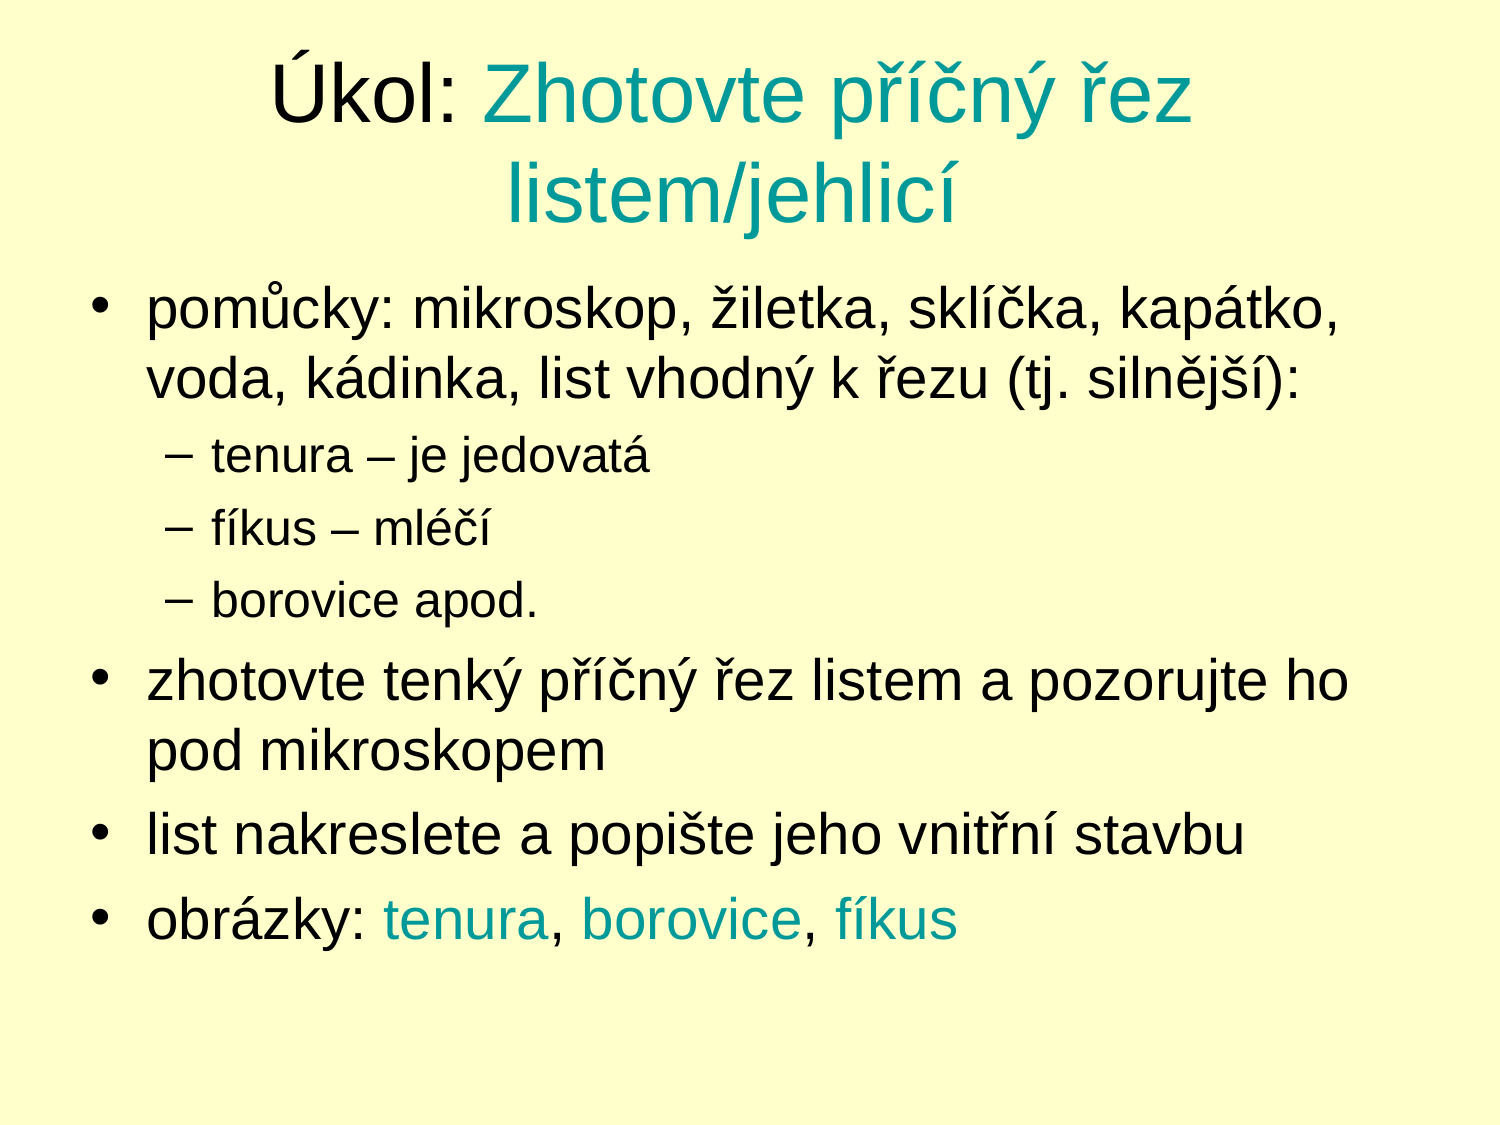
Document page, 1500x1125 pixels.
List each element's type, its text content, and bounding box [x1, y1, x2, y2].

title Úkol: Zhotovte příčný řez listem/jehlicí [41, 31, 1425, 247]
list pomůcky: mikroskop, žiletka, sklíčka, kapátko, voda, kádinka, list vhodný k řezu (tj. silnější): tenura – je jedovatá fíkus – mléčí borovice apod. zhotovte tenký příčný řez listem a pozorujte ho pod mikroskopem list nakreslete a popište jeho vnitřní stavbu obrázky: tenura, borovice, fíkus [75, 262, 1426, 1006]
